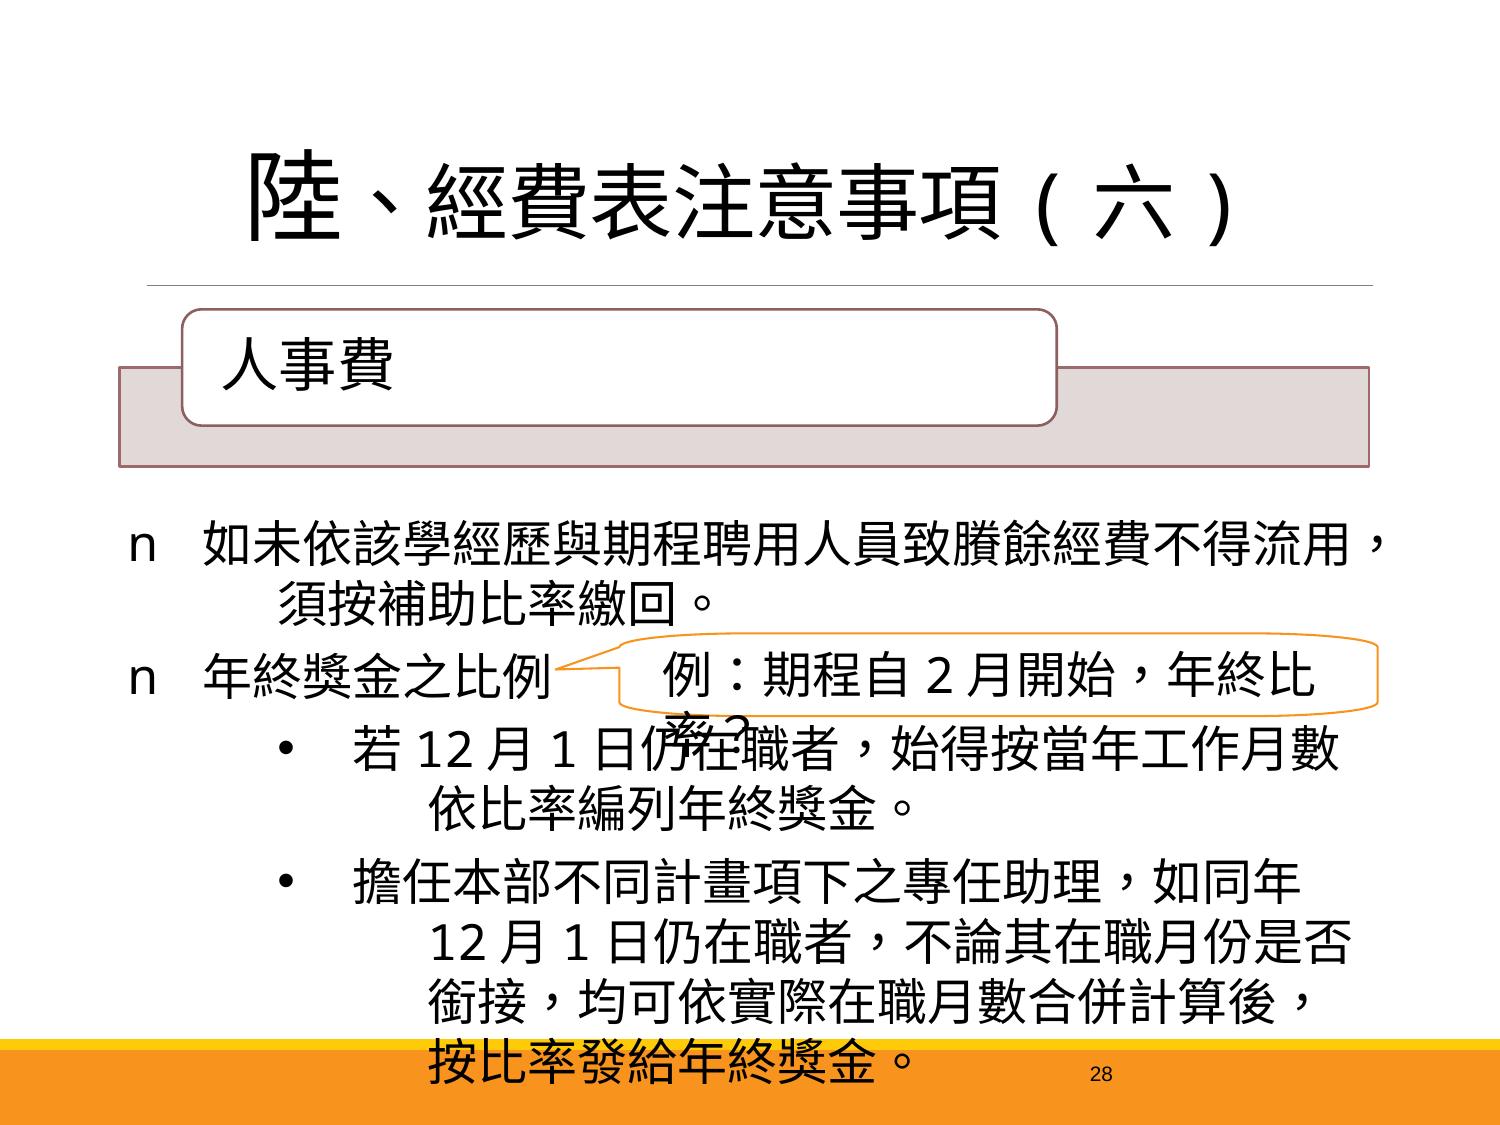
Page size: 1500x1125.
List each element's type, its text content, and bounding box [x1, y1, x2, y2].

text_box 例：期程自2月開始，年終比率？ [555, 633, 1378, 717]
text_box 28 [1074, 1042, 1426, 1103]
title 陸、經費表注意事項(六) [135, 84, 1354, 262]
text_box [120, 367, 1369, 467]
text_box 人事費 [182, 309, 1057, 426]
text_box 如未依該學經歷與期程聘用人員致賸餘經費不得流用，須按補助比率繳回。 年終獎金之比例 若12月1日仍在職者，始得按當年工作月數依比率編列年終獎金。 擔任本部不同計畫項下之專任助理，如同年12月1日仍在職者，不論其在職月份是否銜接，均可依實際在職月數合併計算後，按比率發給年終獎金。 [112, 505, 1376, 1098]
